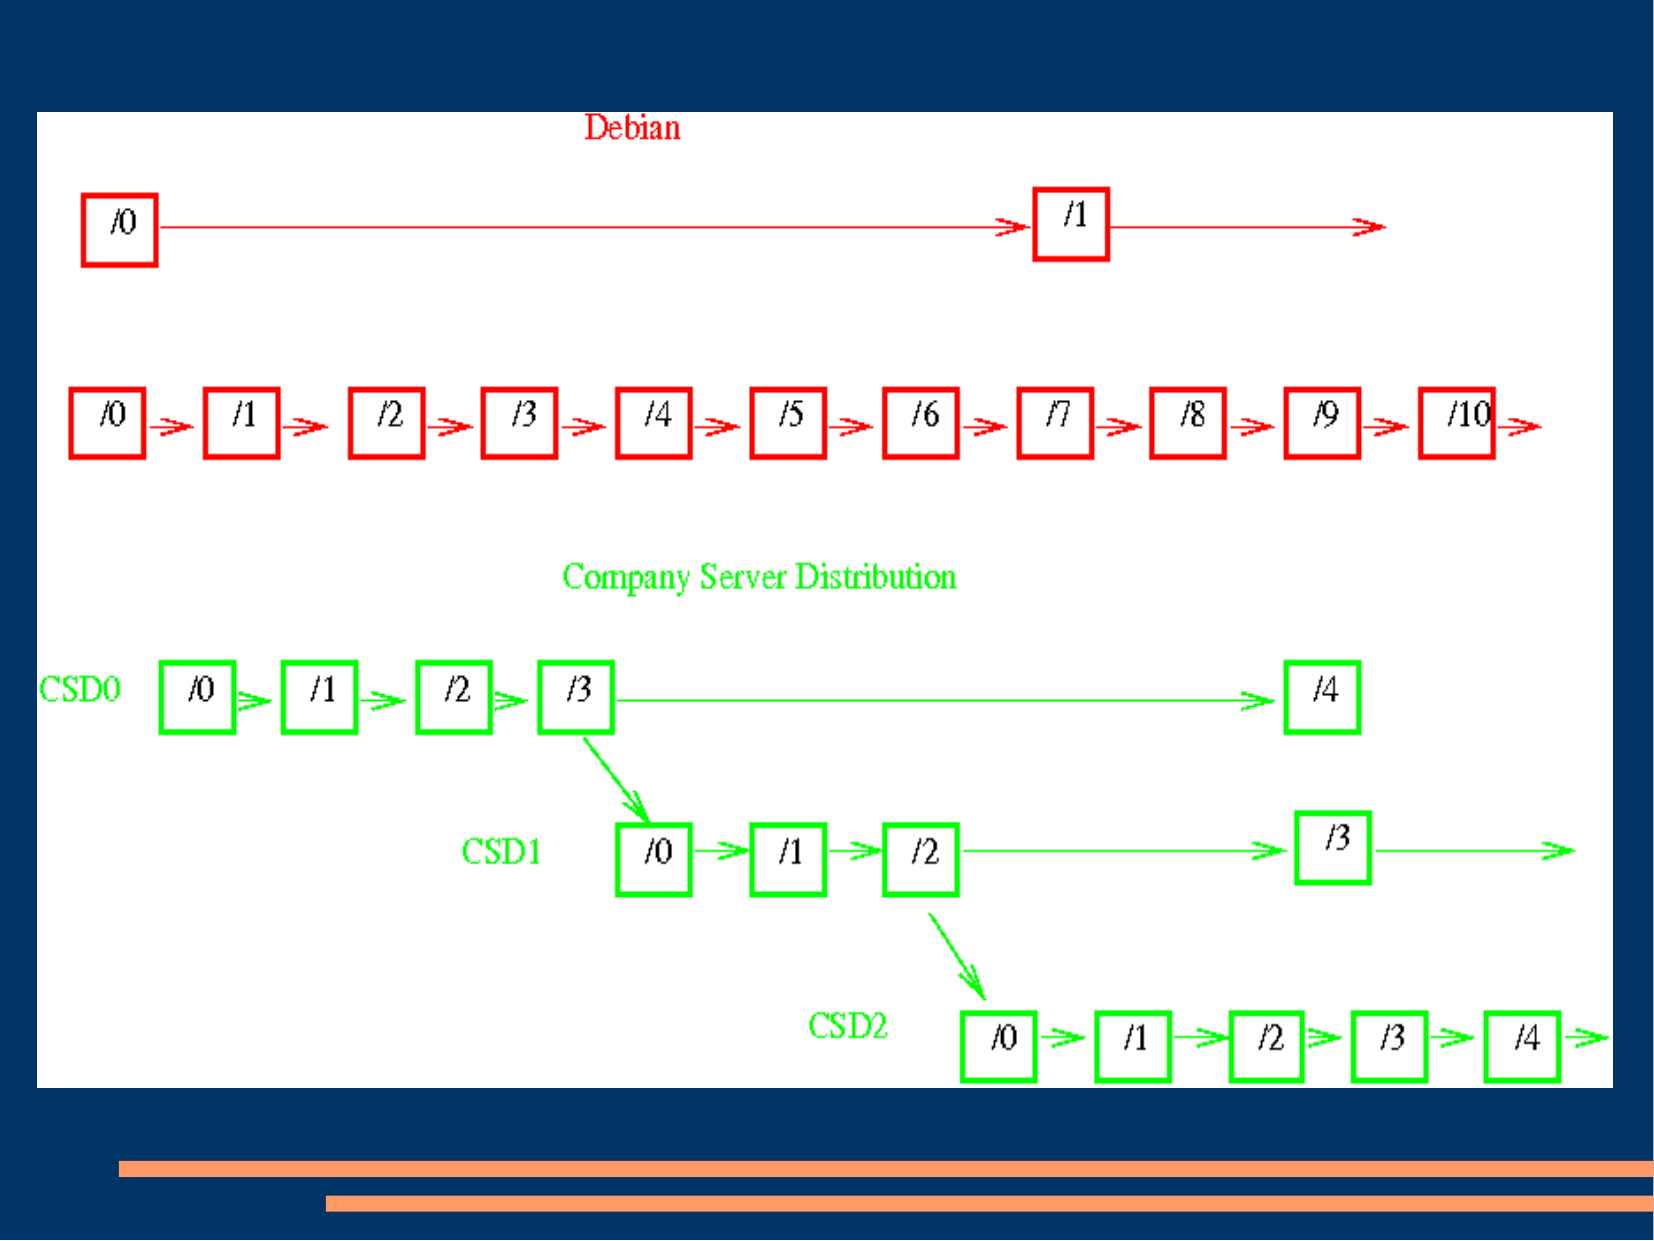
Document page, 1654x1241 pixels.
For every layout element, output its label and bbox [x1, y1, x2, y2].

picture [37, 112, 1613, 1088]
